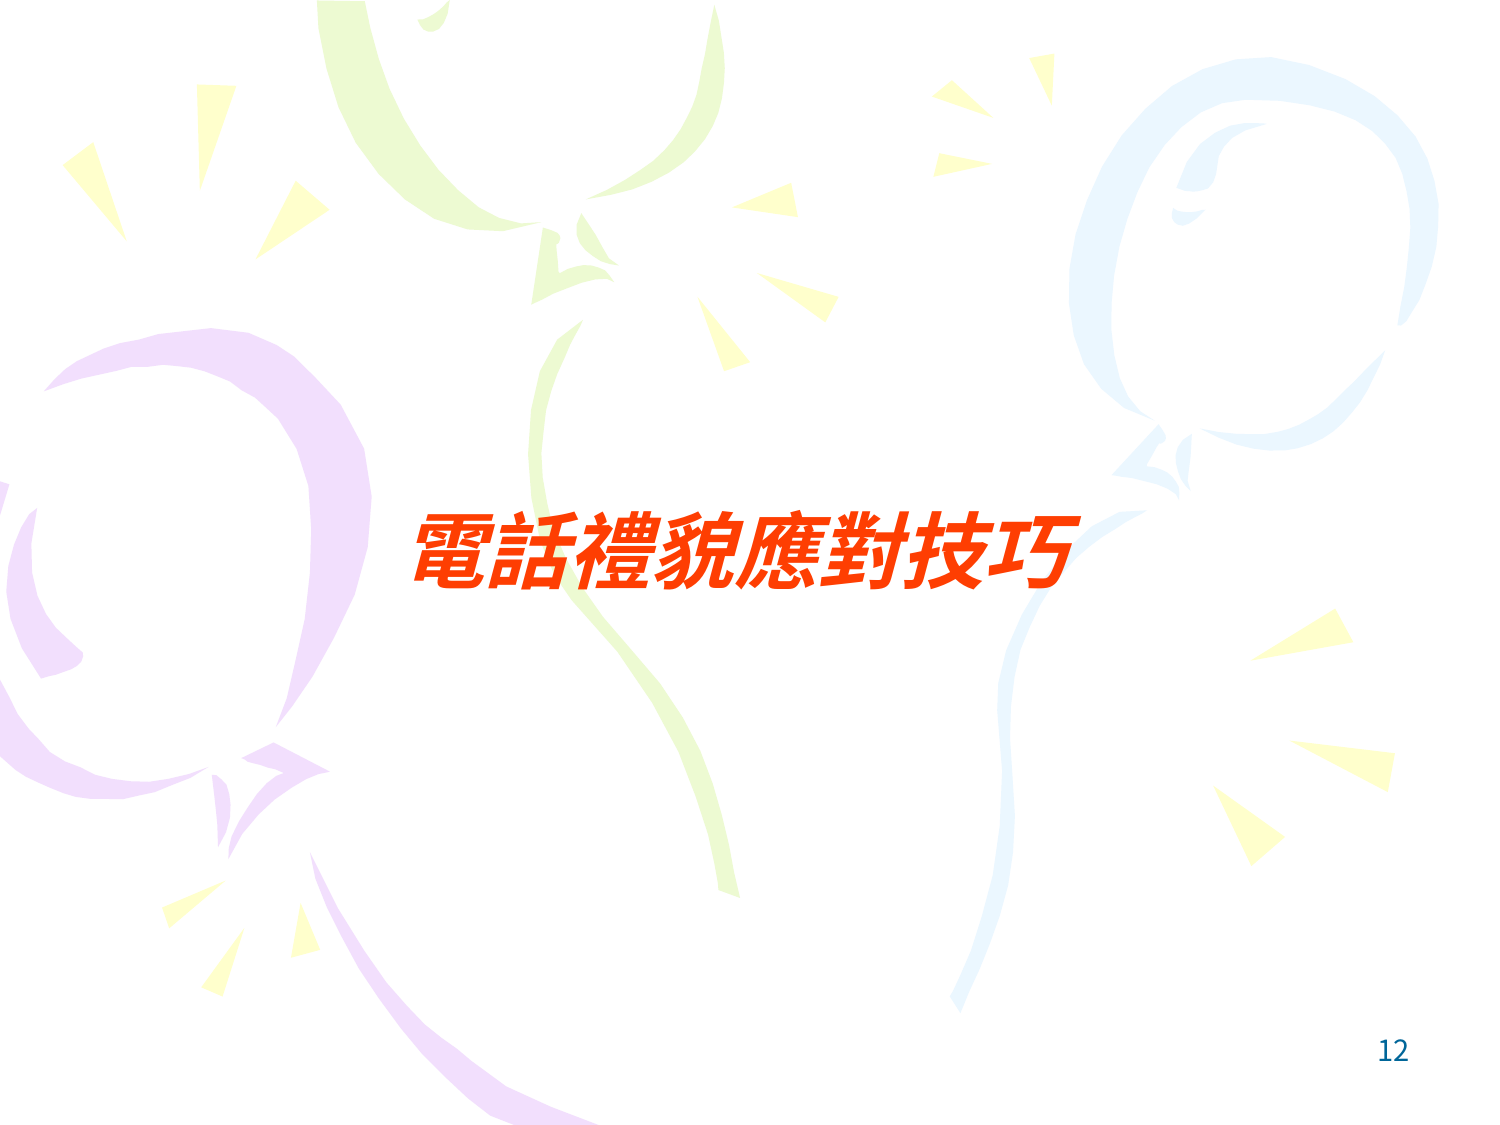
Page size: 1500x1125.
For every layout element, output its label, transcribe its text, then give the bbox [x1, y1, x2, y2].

text_box 電話禮貌應對技巧 [53, 491, 1416, 608]
